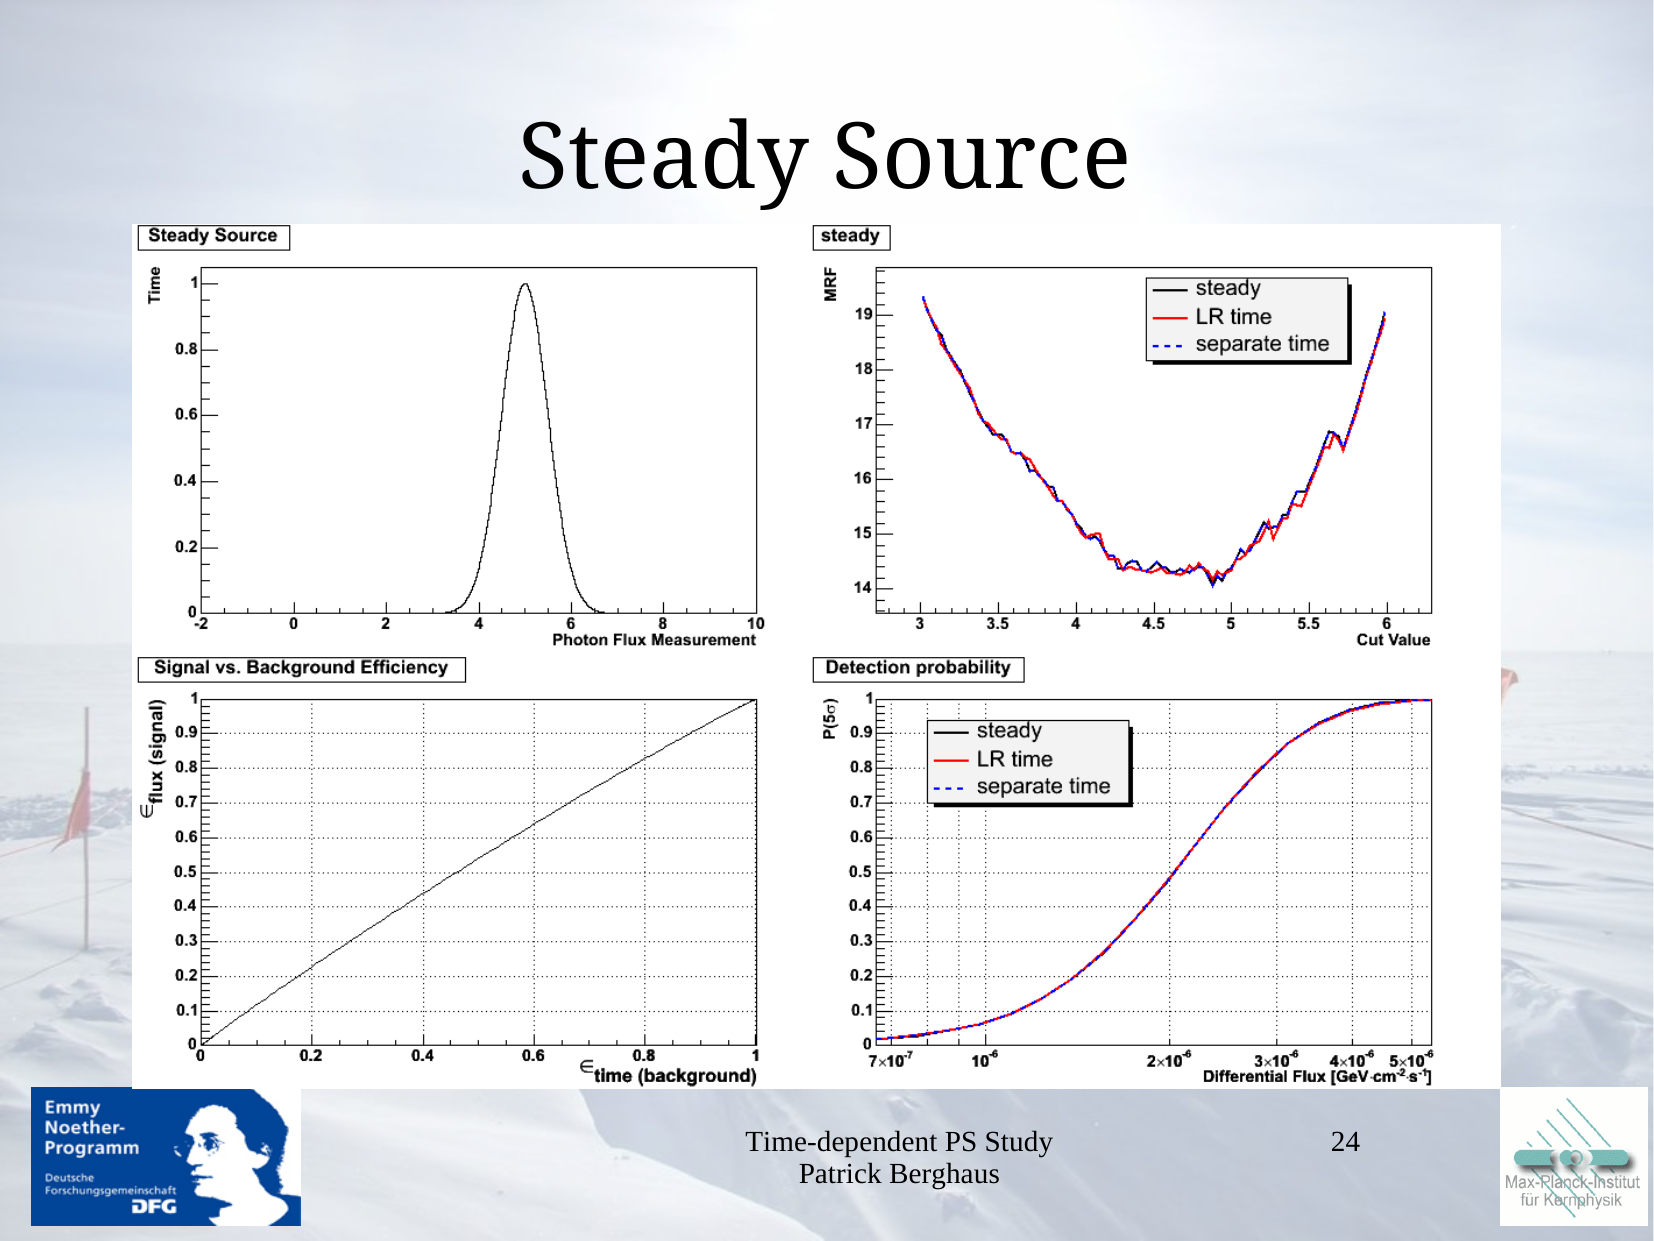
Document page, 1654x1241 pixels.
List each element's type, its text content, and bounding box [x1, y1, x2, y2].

picture [31, 224, 1648, 1226]
title Steady Source [75, 49, 1576, 257]
